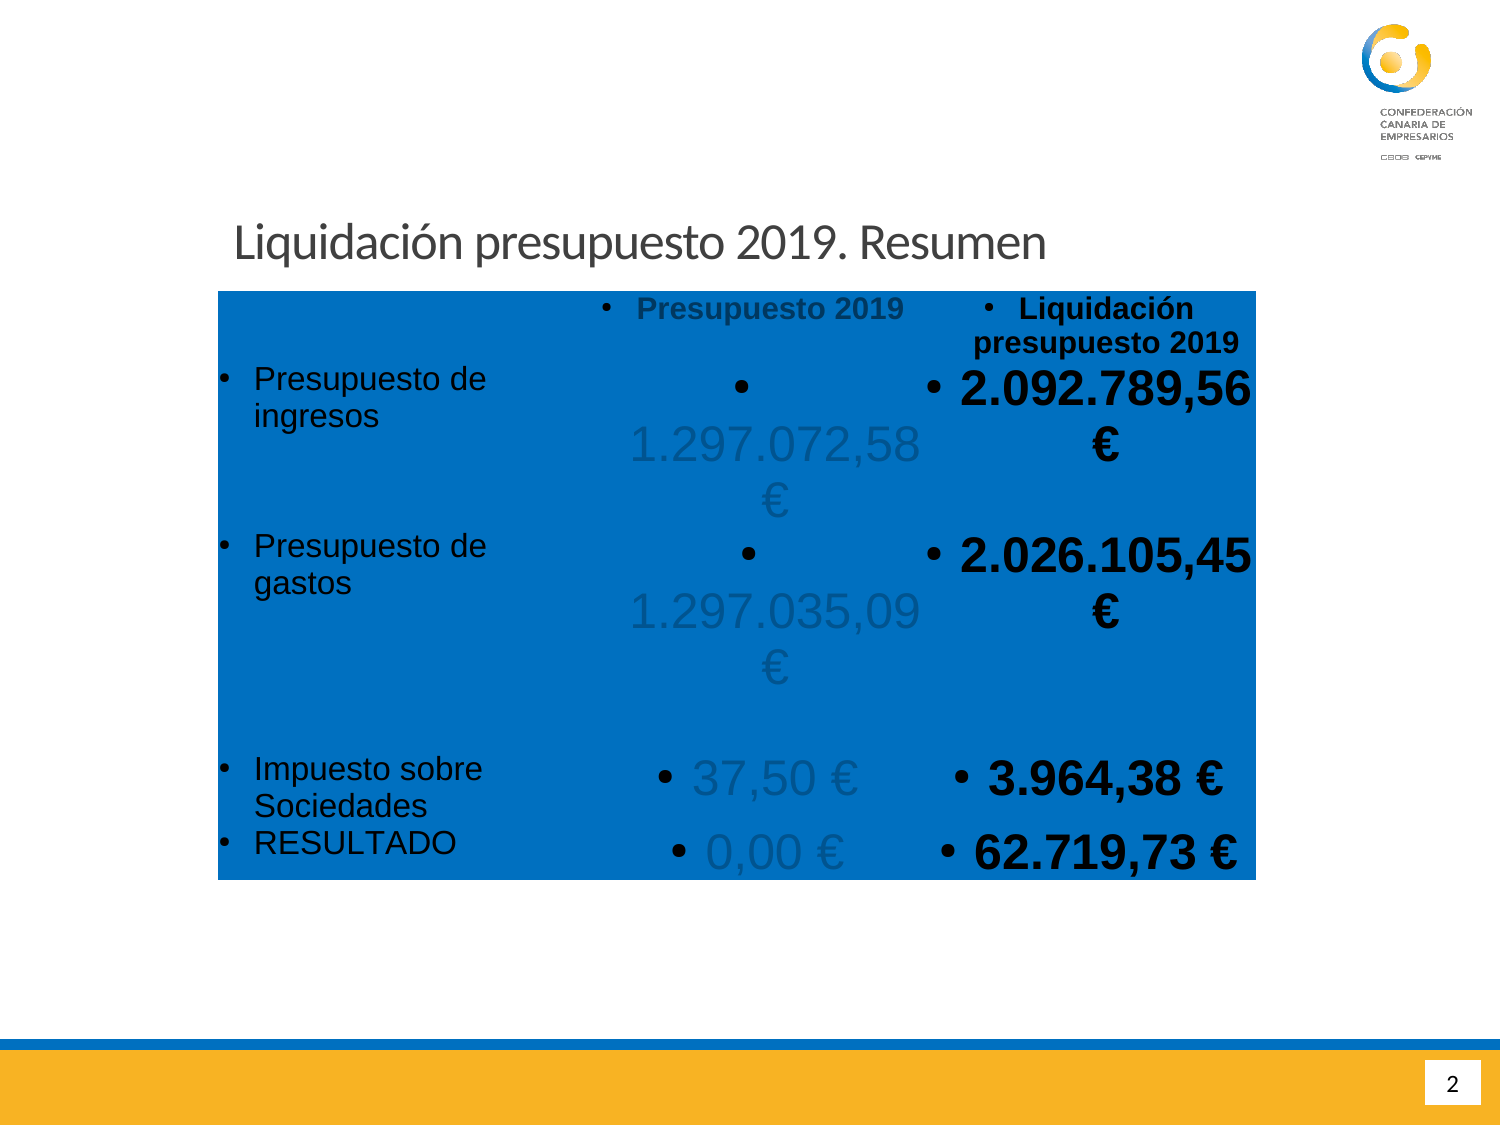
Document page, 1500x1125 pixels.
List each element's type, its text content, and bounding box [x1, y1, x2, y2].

table_cell RESULTADO [218, 824, 593, 880]
table_header Liquidación presupuesto 2019 [922, 291, 1256, 360]
text_box 2 [1423, 1058, 1483, 1106]
table_cell 1.297.072,58 € [593, 360, 922, 528]
table_cell Presupuesto de ingresos [218, 360, 593, 528]
title Liquidación presupuesto 2019. Resumen [218, 127, 1282, 278]
table_cell 3.964,38 € [922, 750, 1256, 824]
table_cell 0,00 € [593, 824, 922, 880]
table_cell [922, 695, 1256, 750]
table_cell [218, 695, 593, 750]
table_cell [593, 695, 922, 750]
table_cell 62.719,73 € [922, 824, 1256, 880]
table_cell 37,50 € [593, 750, 922, 824]
table_cell Impuesto sobre Sociedades [218, 750, 593, 824]
table_cell 1.297.035,09 € [593, 528, 922, 695]
table_cell 2.092.789,56 € [922, 360, 1256, 528]
table_cell 2.026.105,45 € [922, 528, 1256, 695]
table_cell Presupuesto de gastos [218, 528, 593, 695]
text_box [100, 244, 1423, 314]
table_header Presupuesto 2019 [593, 291, 922, 360]
table_header [218, 291, 593, 360]
